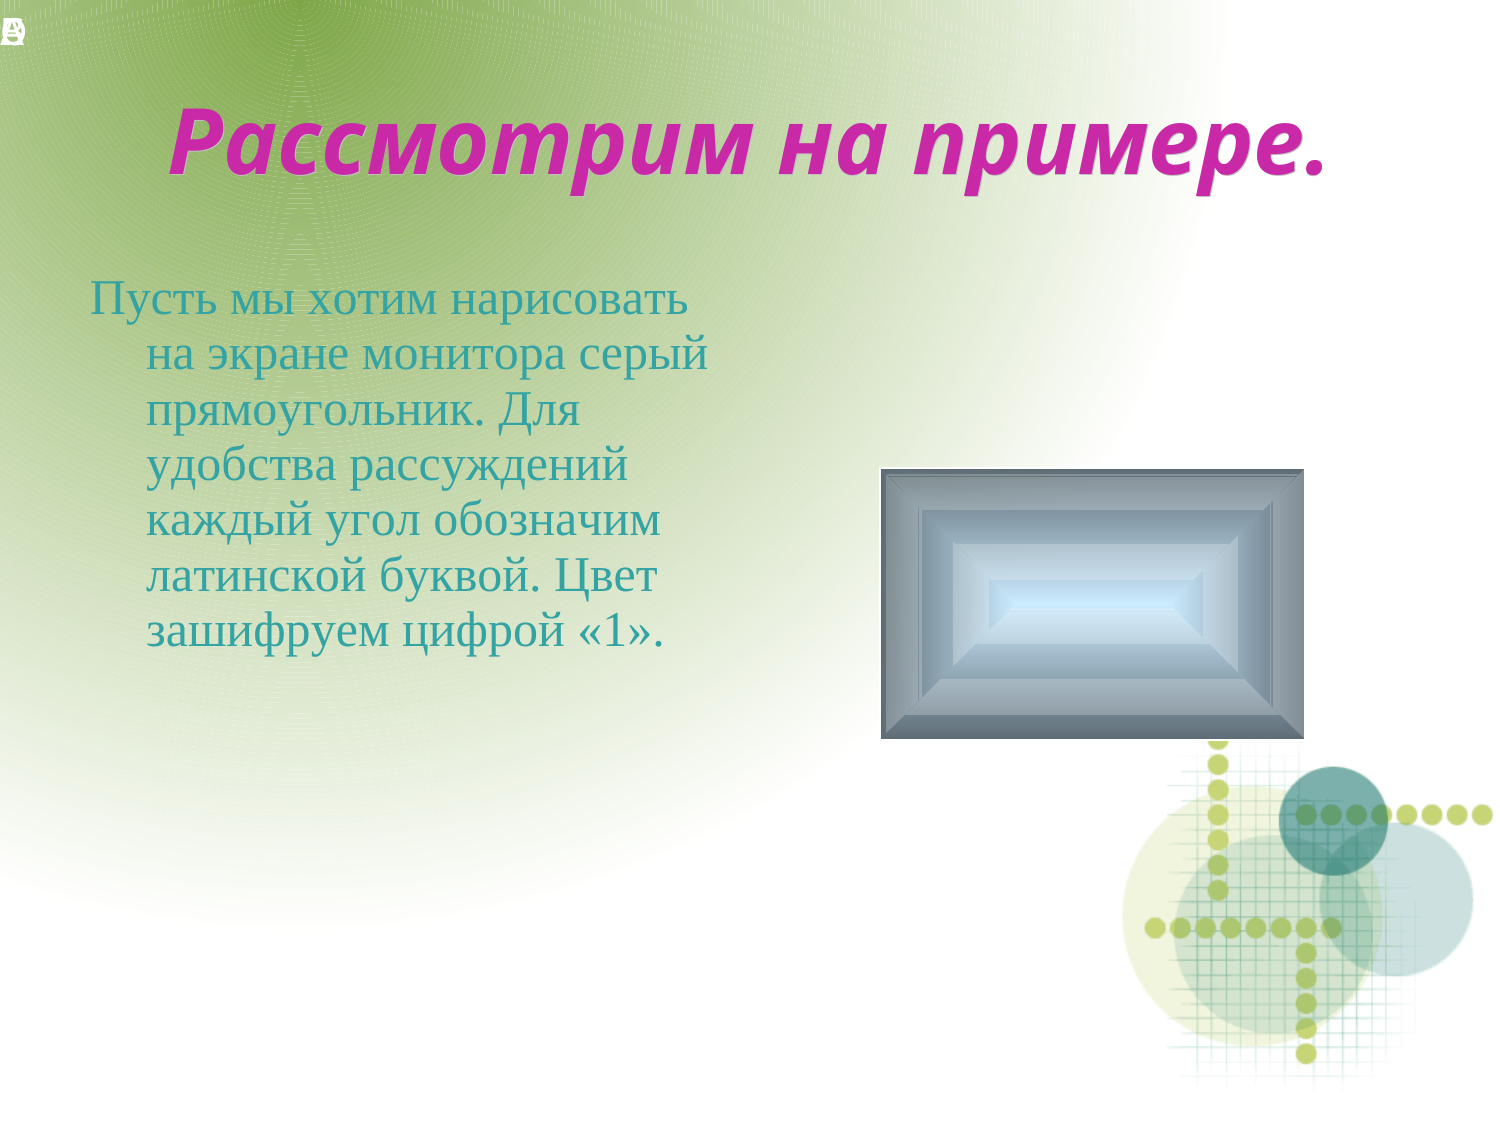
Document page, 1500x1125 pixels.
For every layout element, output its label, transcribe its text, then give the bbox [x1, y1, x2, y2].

title Рассмотрим на примере. [75, 45, 1426, 233]
list Пусть мы хотим нарисовать на экране монитора серый прямоугольник. Для удобства рассуждений каждый угол обозначим латинской буквой. Цвет зашифруем цифрой «1». [75, 262, 738, 1006]
chart [762, 262, 1426, 1006]
text_box [879, 467, 1306, 740]
picture [1110, 718, 1500, 1098]
